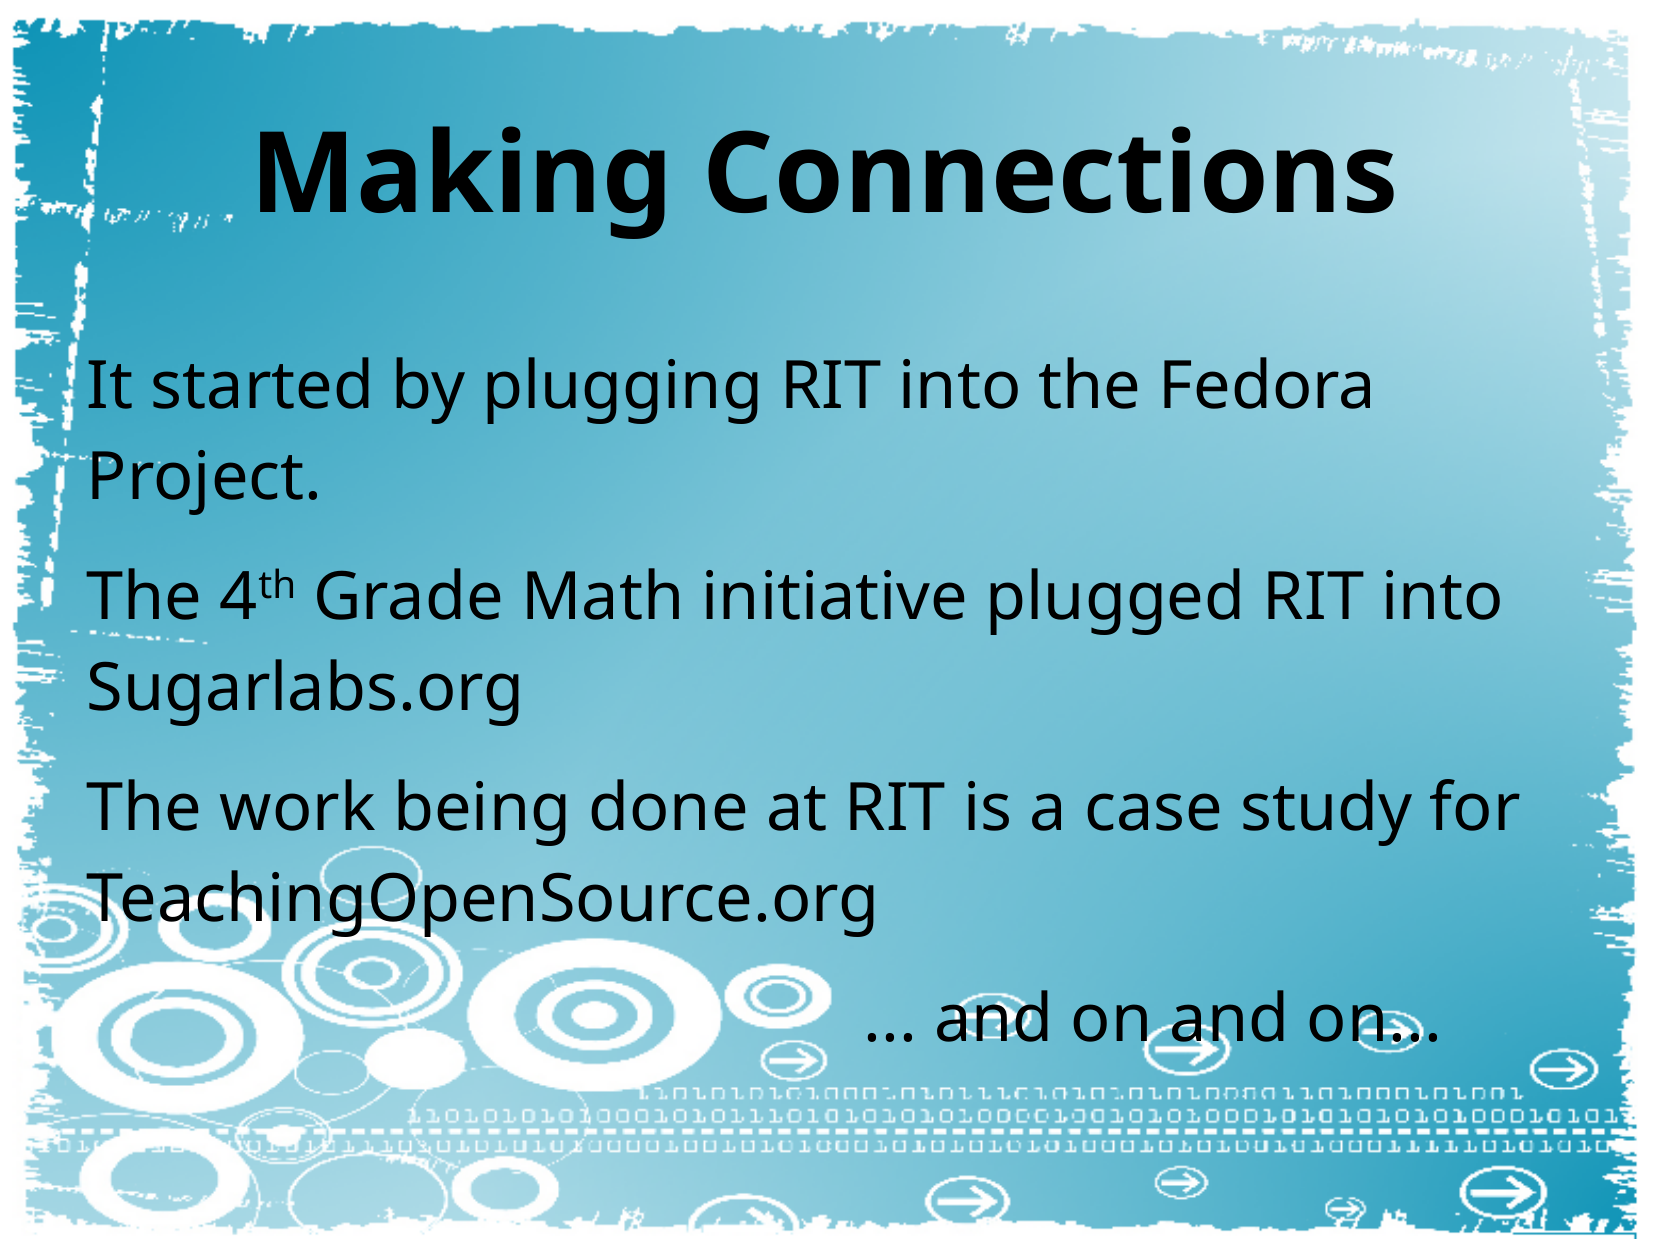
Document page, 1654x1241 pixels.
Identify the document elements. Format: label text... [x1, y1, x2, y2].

list It started by plugging RIT into the Fedora Project. The 4th Grade Math initiative plugged RIT into Sugarlabs.org The work being done at RIT is a case study for TeachingOpenSource.org ... and on and on... [86, 337, 1576, 1210]
picture [1, 1, 1652, 1239]
title Making Connections [37, 37, 1613, 301]
